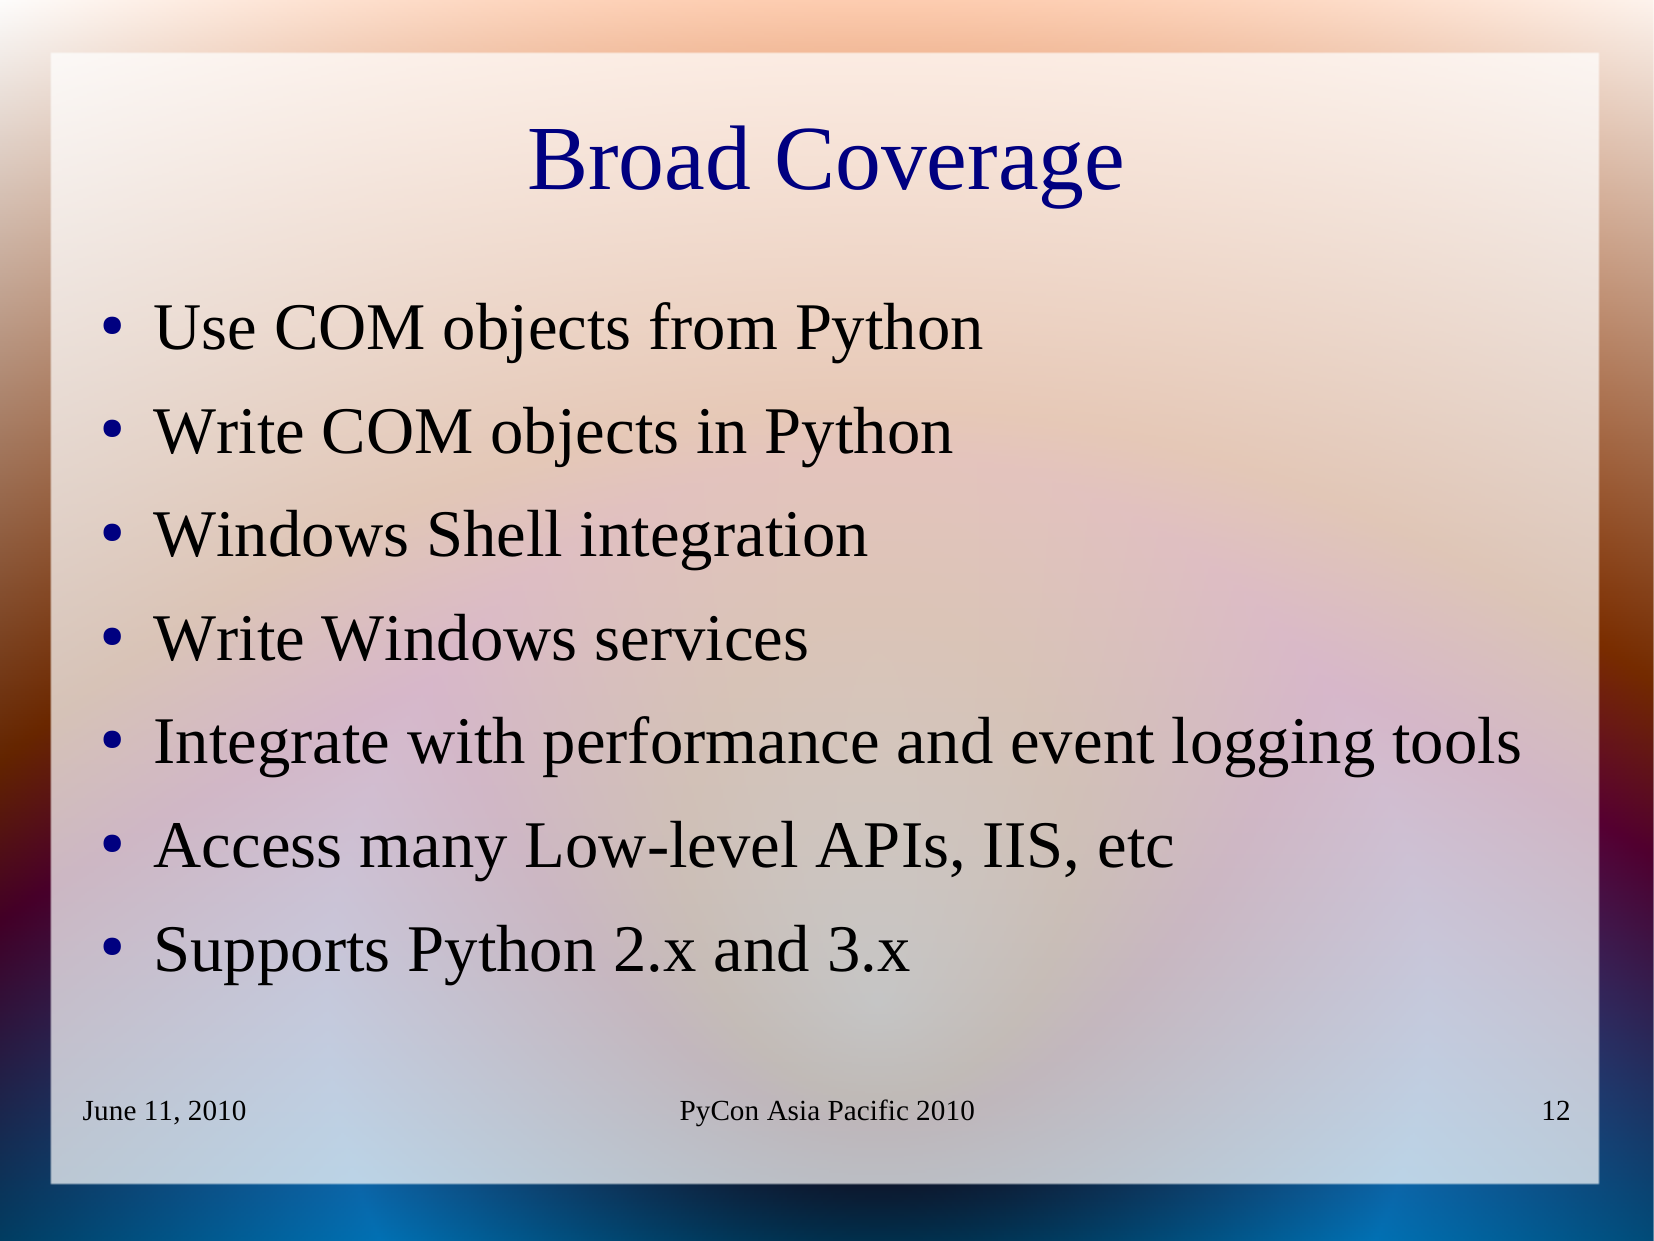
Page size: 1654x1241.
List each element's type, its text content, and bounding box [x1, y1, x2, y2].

list Use COM objects from Python Write COM objects in Python Windows Shell integration Write Windows services Integrate with performance and event logging tools Access many Low-level APIs, IIS, etc Supports Python 2.x and 3.x [82, 290, 1571, 1019]
title Broad Coverage [82, 55, 1571, 263]
picture [0, 0, 1654, 1241]
